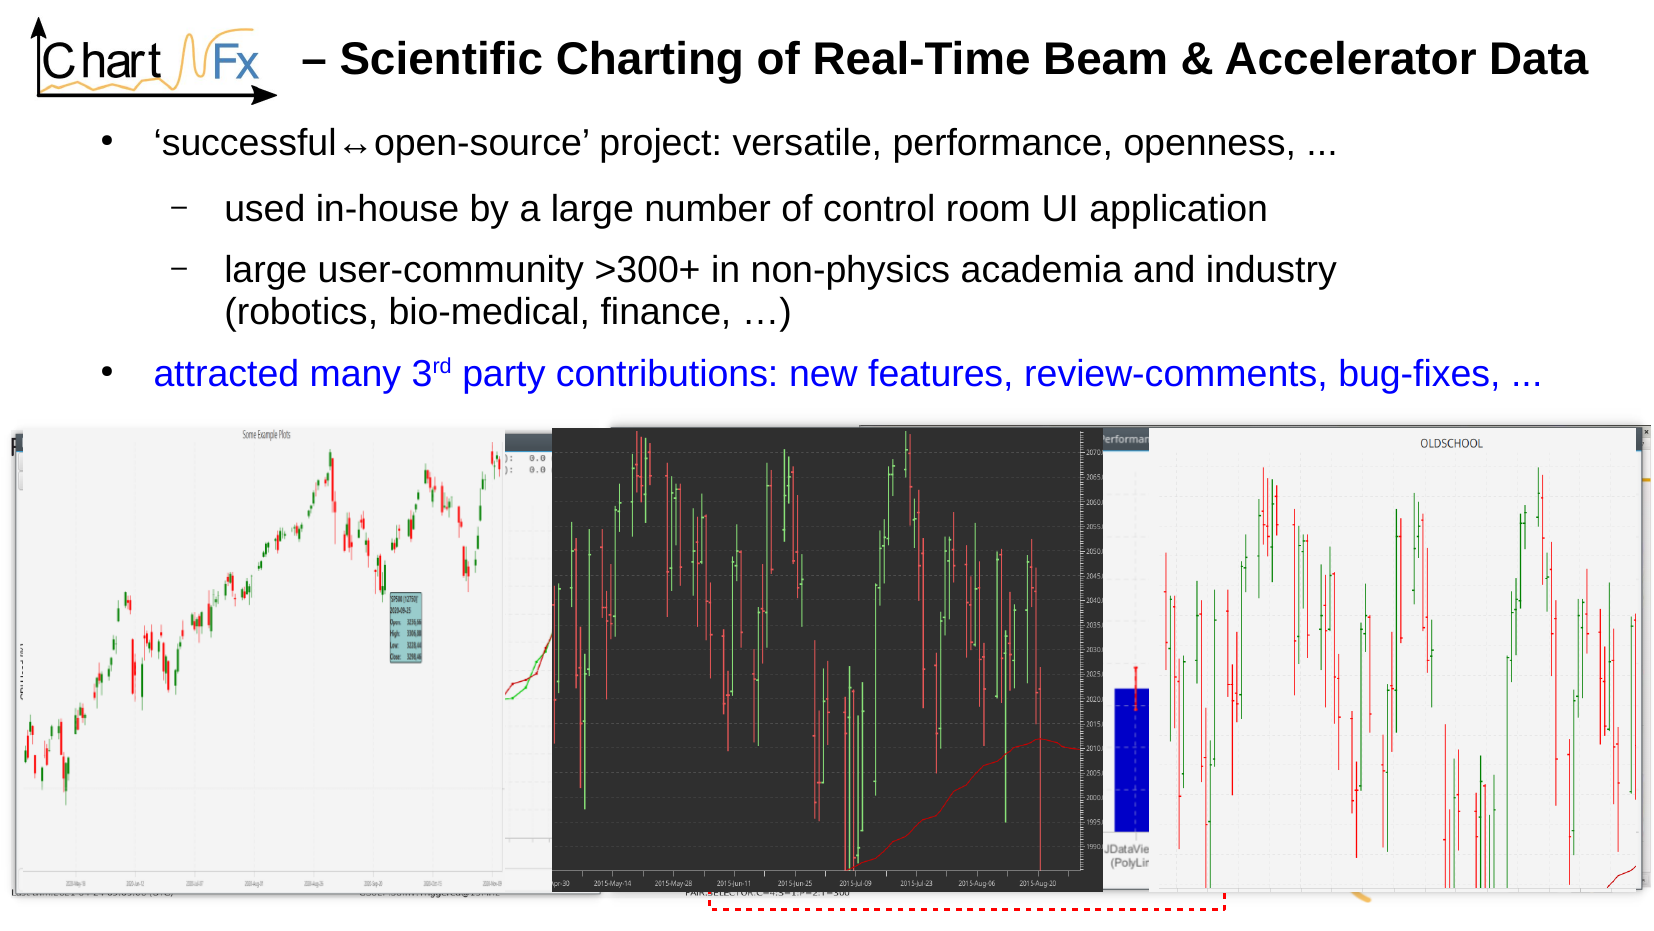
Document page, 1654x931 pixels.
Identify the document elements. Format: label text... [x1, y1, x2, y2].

picture [26, 11, 293, 113]
picture [1, 408, 1654, 909]
list ‘successful↔open-source’ project: versatile, performance, openness, ... used in-house by a large number of control room UI application large user-community >300+ in non-physics academia and industry (robotics, bio-medical, finance, …) attracted many 3rd party contributions: new features, review-comments, bug-fixes, ... [82, 121, 1571, 414]
title – Scientific Charting of Real-Time Beam & Accelerator Data [301, 23, 1638, 95]
